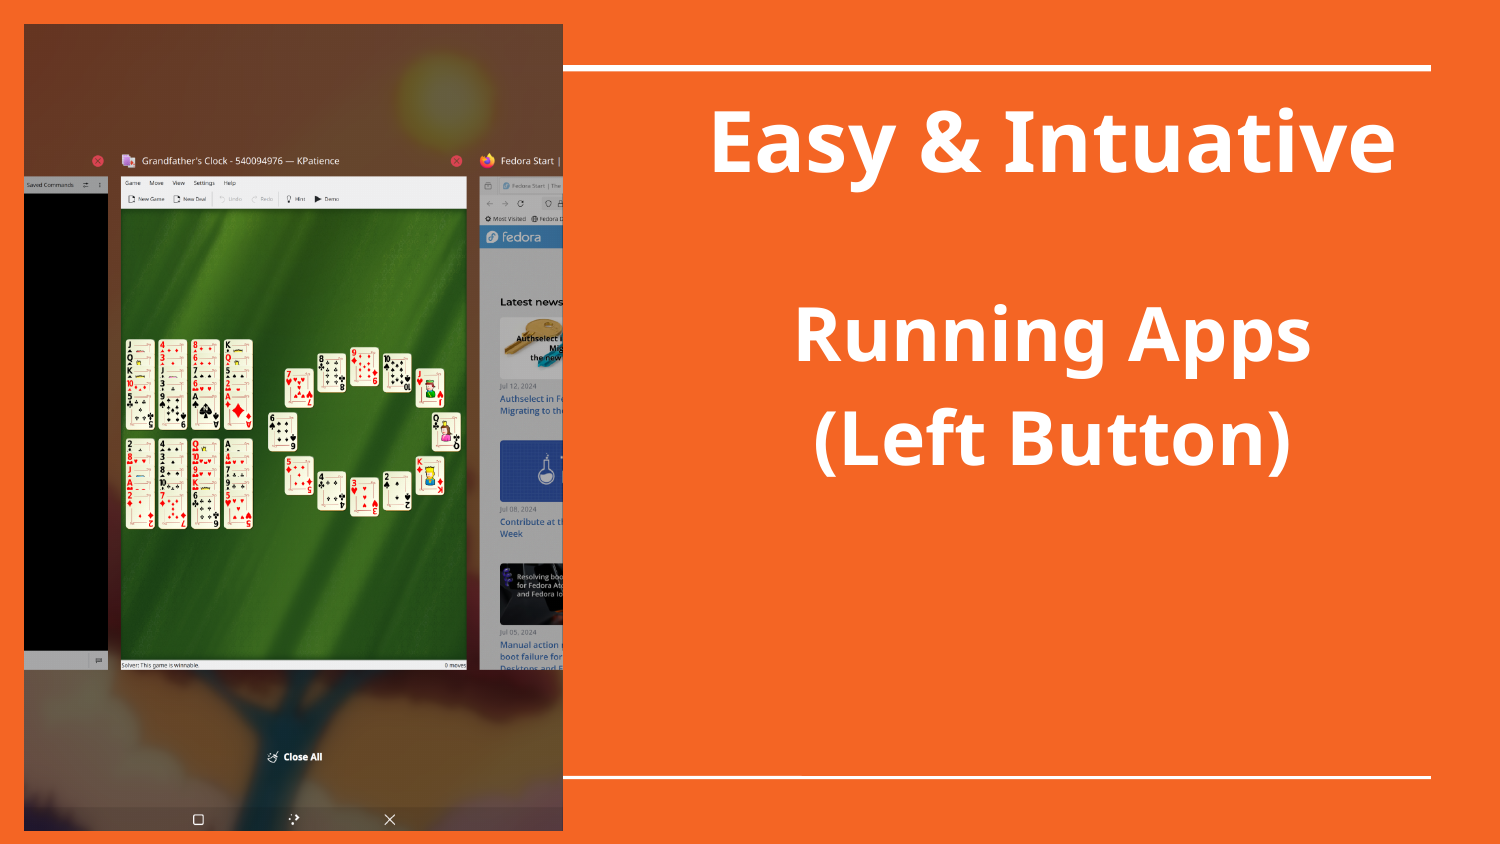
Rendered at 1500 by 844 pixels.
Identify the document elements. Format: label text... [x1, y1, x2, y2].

subtitle Running Apps (Left Button) [705, 260, 1401, 496]
title Easy & Intuative [674, 72, 1432, 225]
picture [24, 24, 563, 831]
